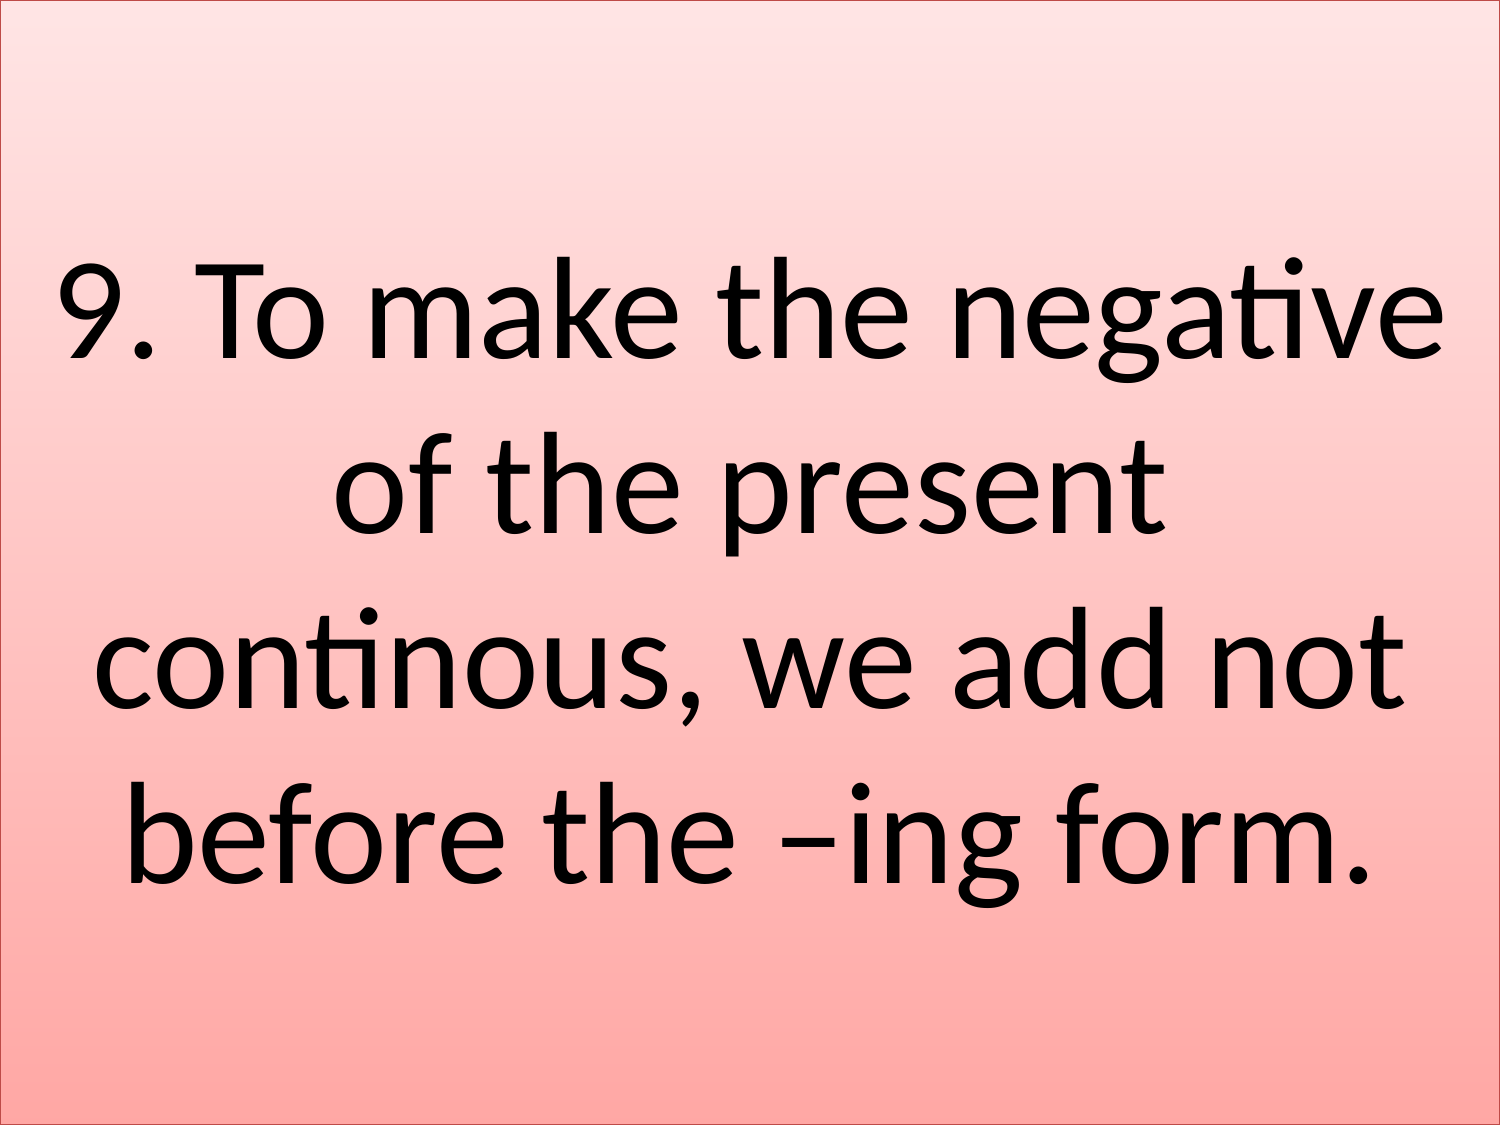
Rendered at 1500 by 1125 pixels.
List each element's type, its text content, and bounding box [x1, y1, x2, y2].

title 9. To make the negative of the present continous, we add not before the –ing form. [0, 0, 1500, 1125]
